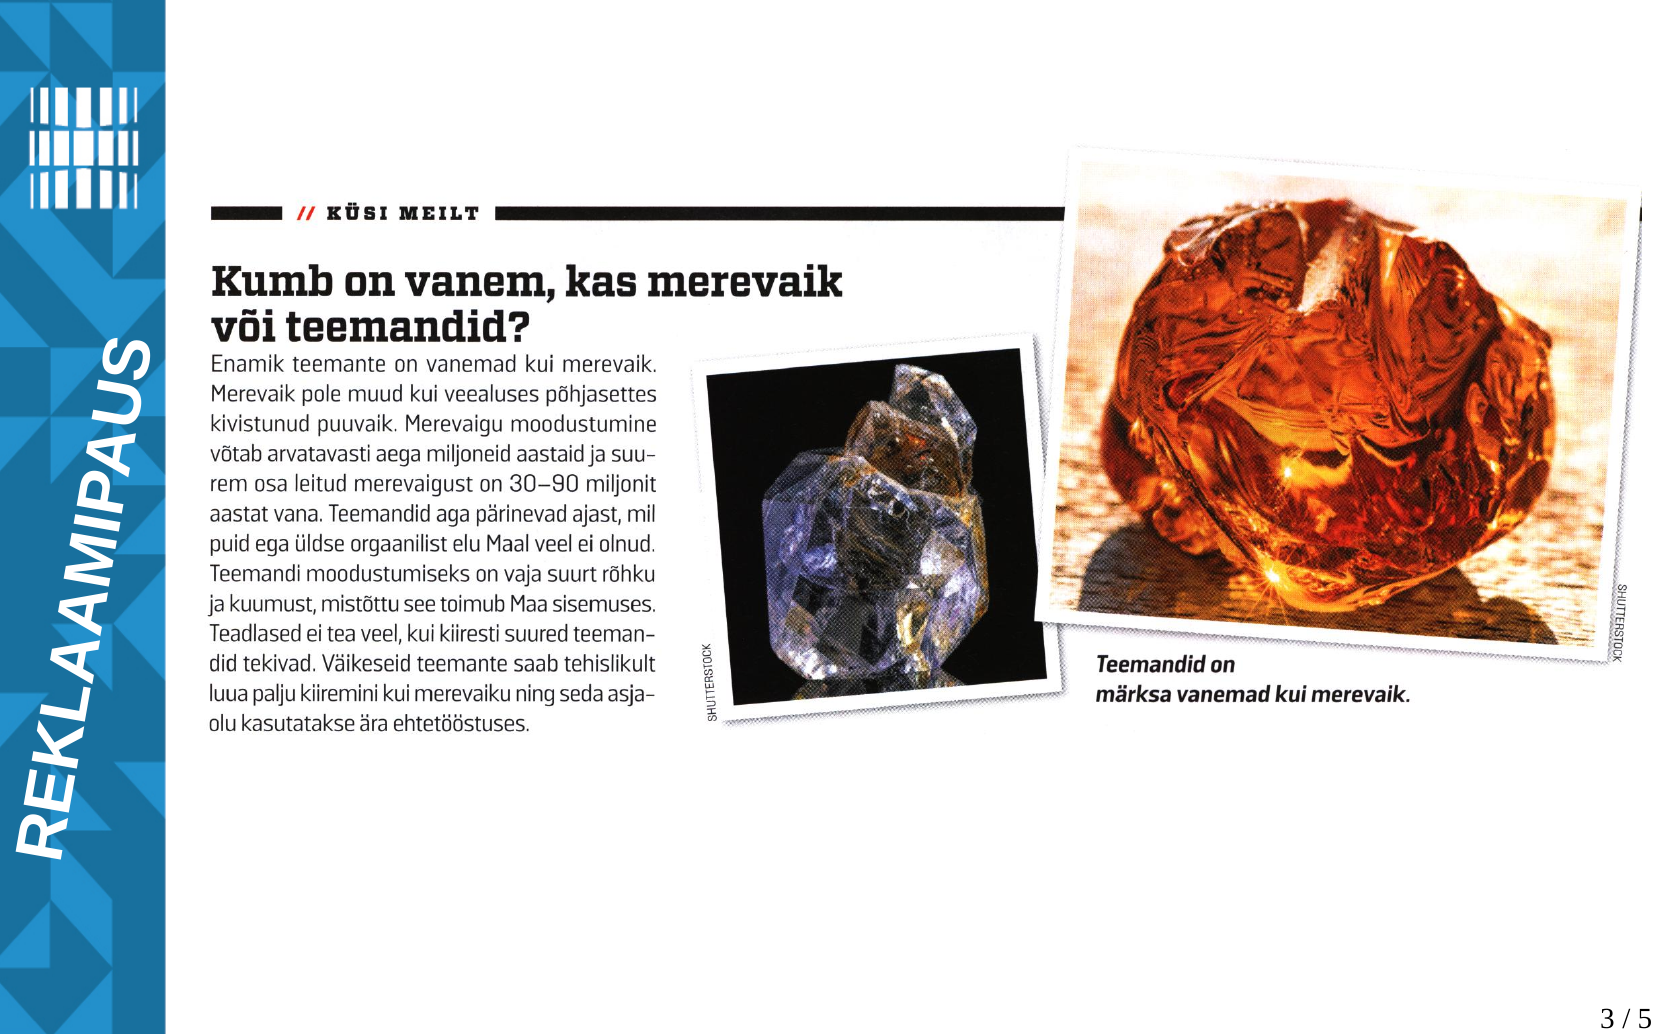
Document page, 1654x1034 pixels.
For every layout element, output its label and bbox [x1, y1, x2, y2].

picture [188, 143, 1642, 745]
